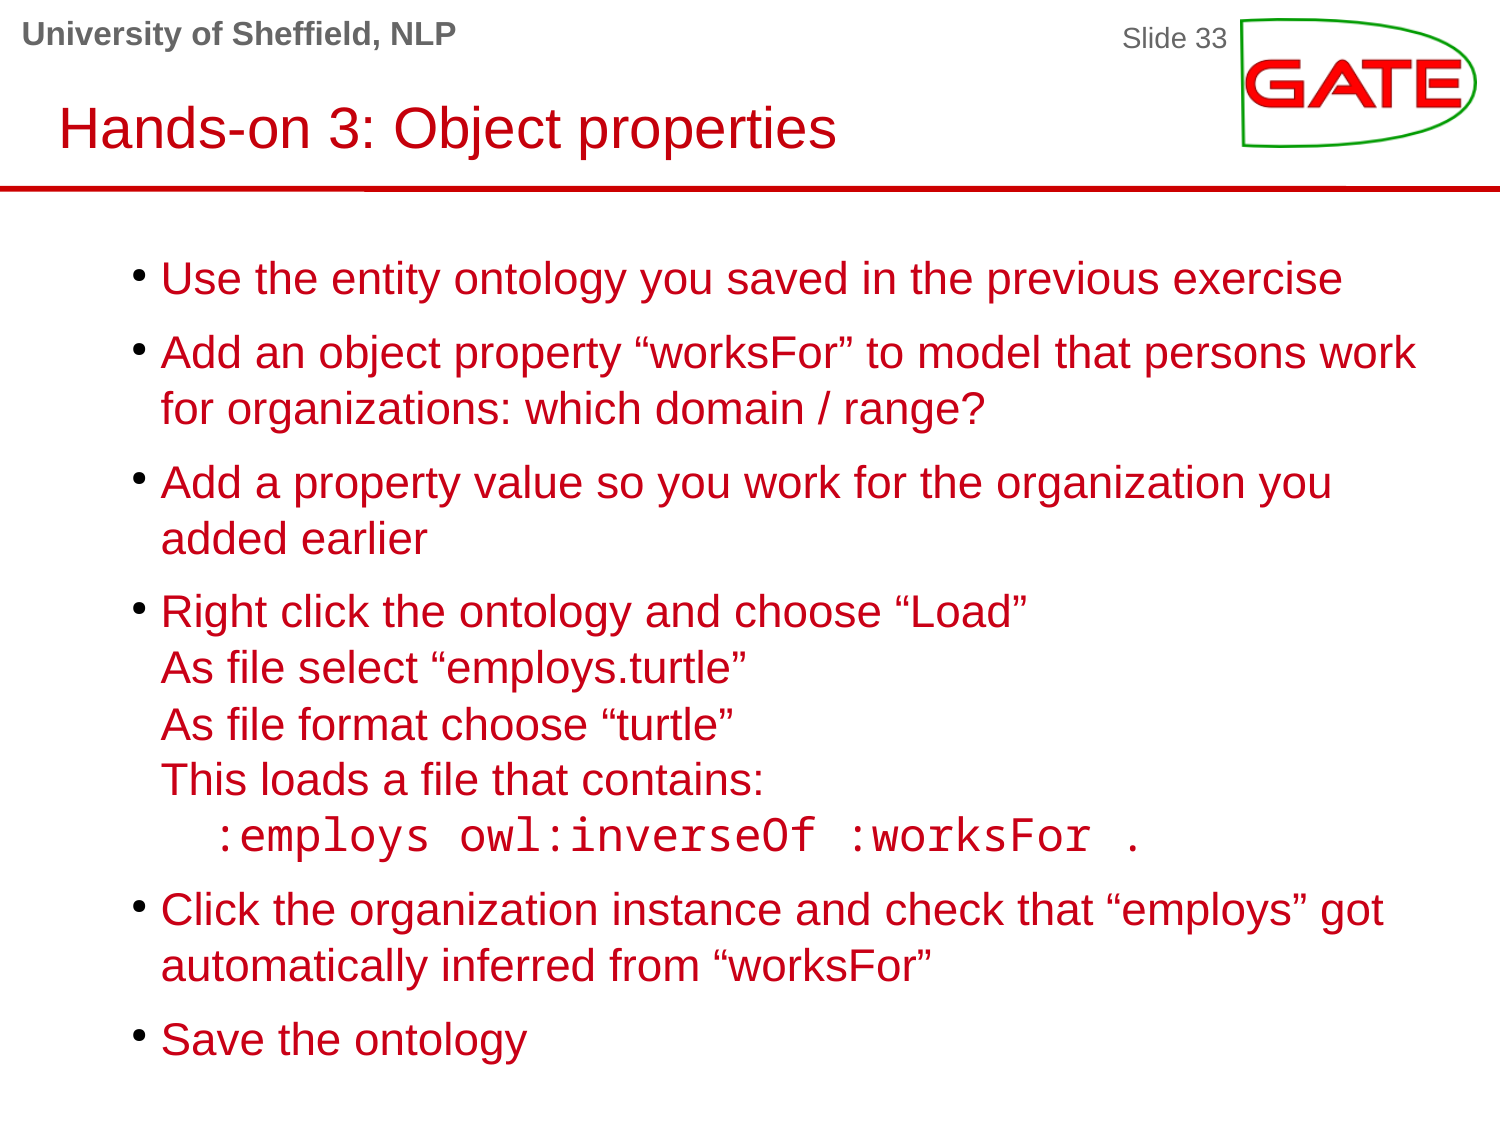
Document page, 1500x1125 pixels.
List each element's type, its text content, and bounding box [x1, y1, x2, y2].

list Use the entity ontology you saved in the previous exercise Add an object property “worksFor” to model that persons work for organizations: which domain / range? Add a property value so you work for the organization you added earlier Right click the ontology and choose “Load” As file select “employs.turtle” As file format choose “turtle” This loads a file that contains: :employs owl:inverseOf :worksFor . Click the organization instance and check that “employs” got automatically inferred from “worksFor” Save the ontology [74, 248, 1425, 1087]
title Hands-on 3: Object properties [58, 62, 1211, 197]
picture [1240, 18, 1477, 148]
